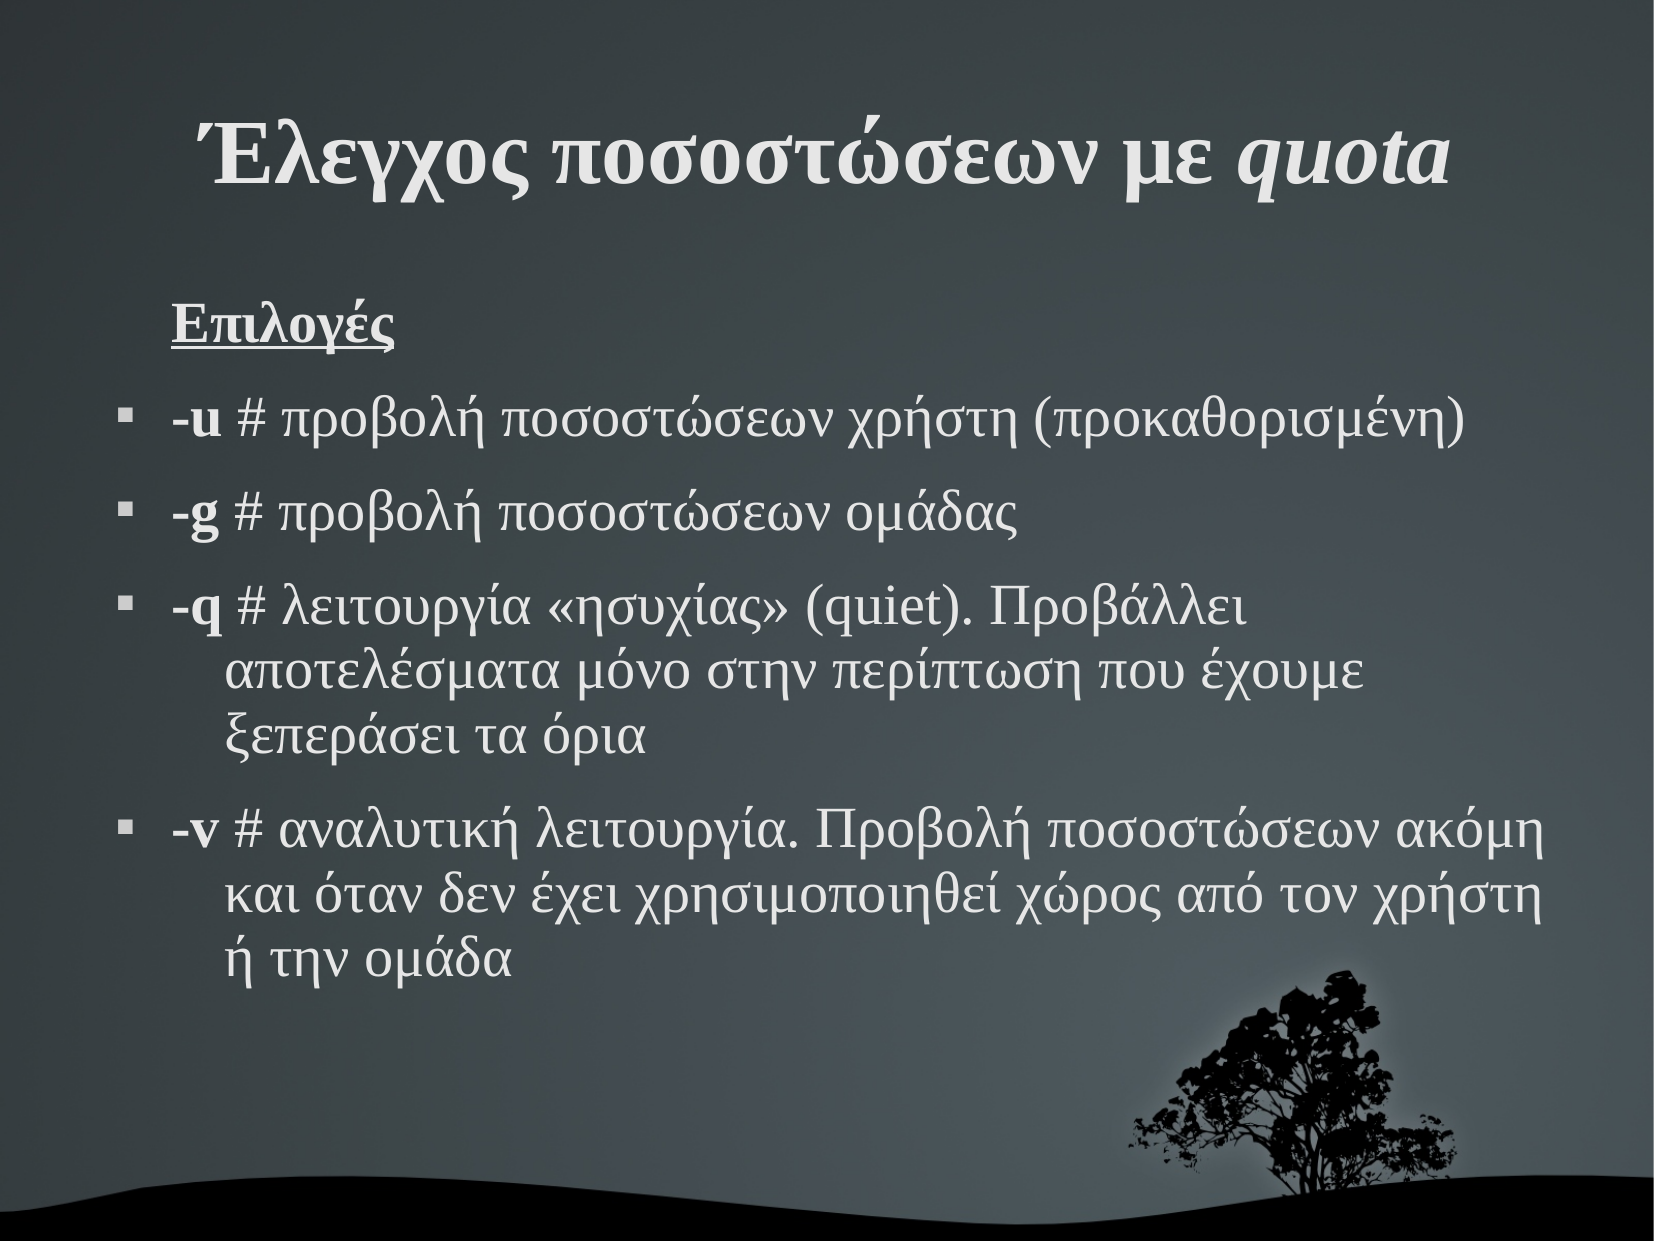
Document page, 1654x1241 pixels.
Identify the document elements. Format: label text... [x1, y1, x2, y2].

picture [0, 0, 1654, 1241]
list Επιλογές -u # προβολή ποσοστώσεων χρήστη (προκαθορισμένη) -g # προβολή ποσοστώσεων ομάδας -q # λειτουργία «ησυχίας» (quiet). Προβάλλει αποτελέσματα μόνο στην περίπτωση που έχουμε ξεπεράσει τα όρια -v # αναλυτική λειτουργία. Προβολή ποσοστώσεων ακόμη και όταν δεν έχει χρησιμοποιηθεί χώρος από τον χρήστη ή την ομάδα [82, 290, 1571, 1109]
title Έλεγχος ποσοστώσεων με quota [82, 49, 1571, 257]
